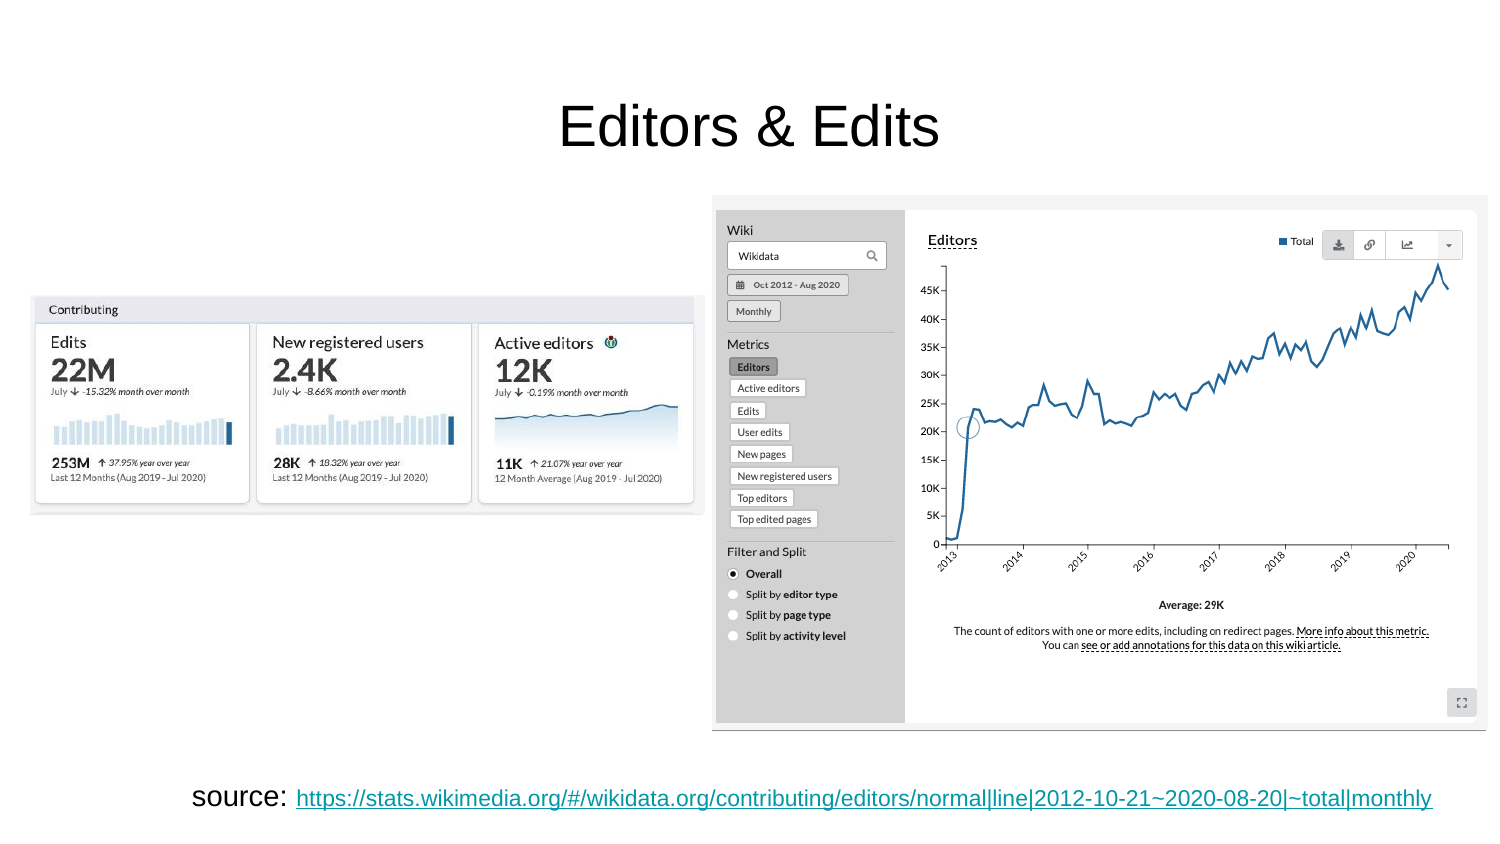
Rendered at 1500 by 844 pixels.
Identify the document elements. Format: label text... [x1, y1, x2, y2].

text_box source: https://stats.wikimedia.org/#/wikidata.org/contributing/editors/normal|line|2012-10-21~2020-08-20|~total|monthly [176, 762, 1463, 844]
title Editors & Edits [51, 72, 1449, 179]
picture [712, 195, 1488, 730]
picture [30, 295, 705, 514]
